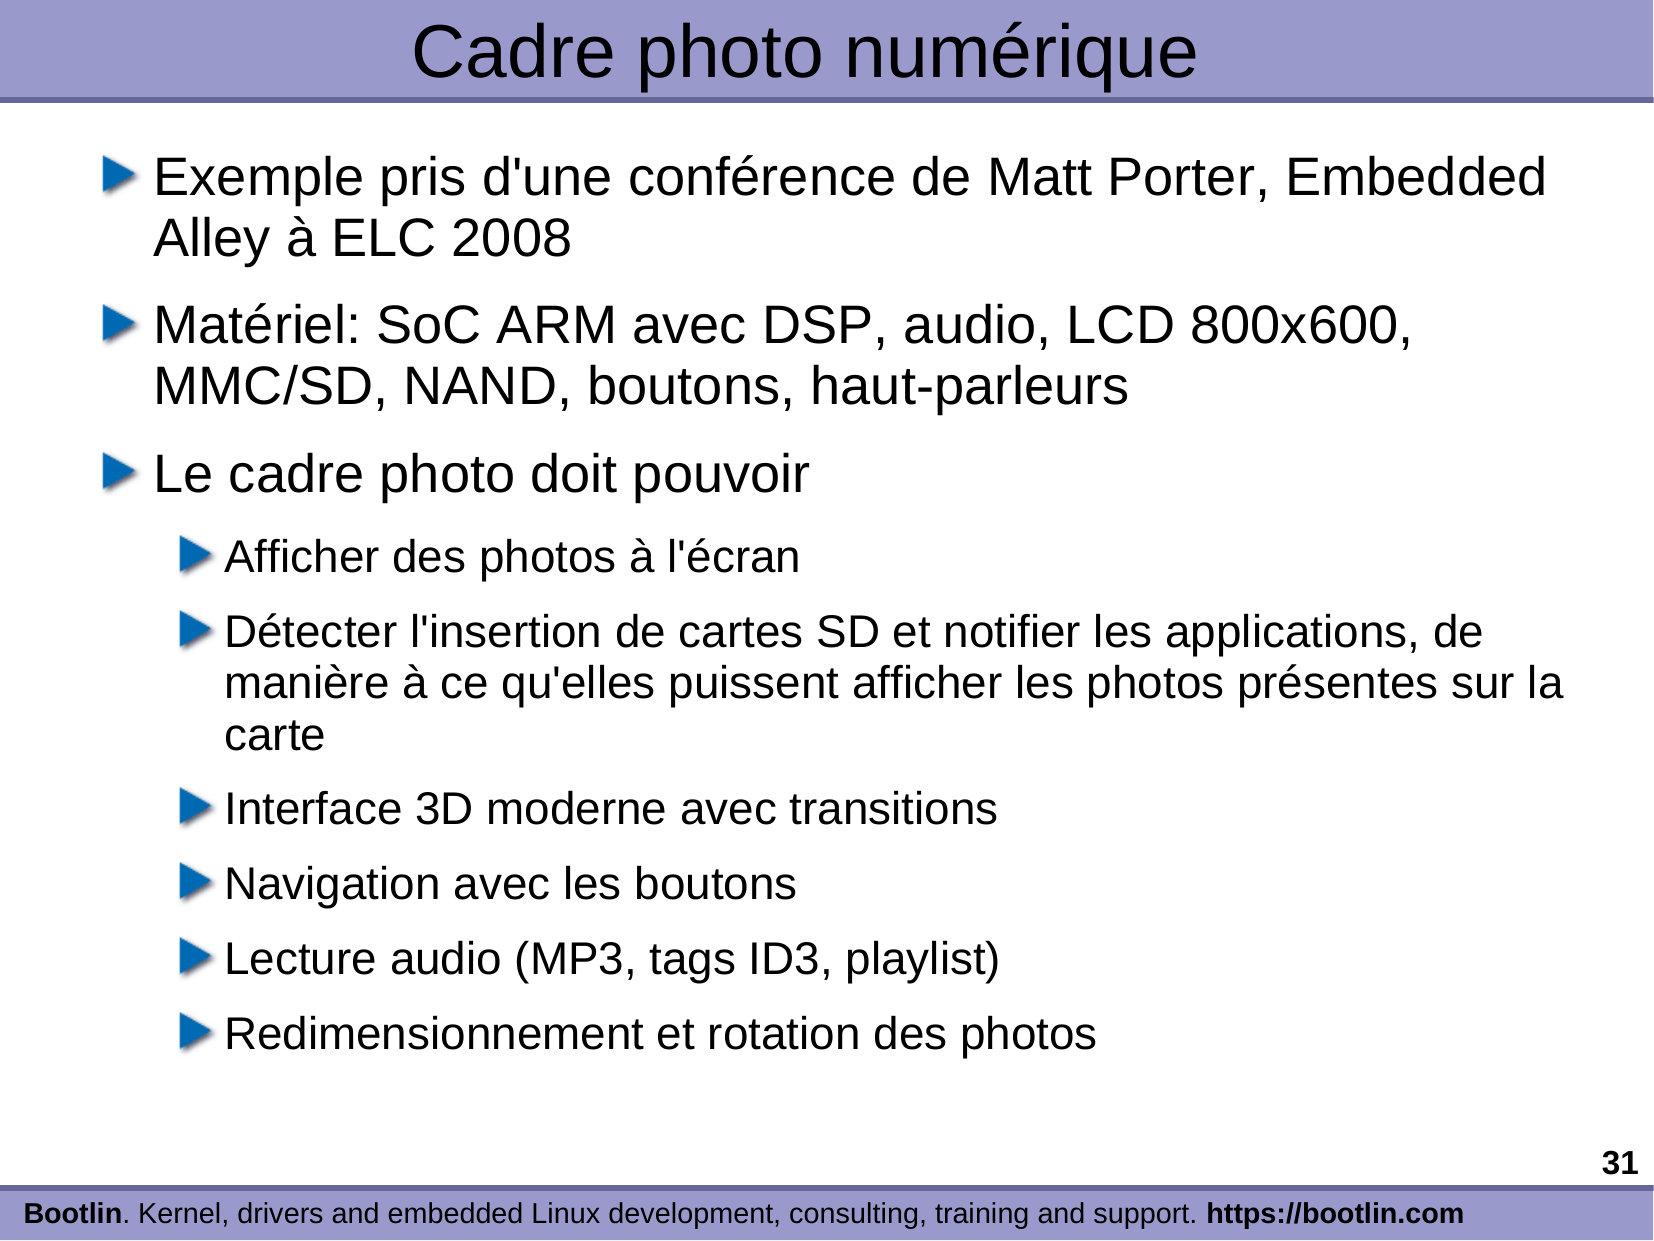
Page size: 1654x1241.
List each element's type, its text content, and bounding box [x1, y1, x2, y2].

title Cadre photo numérique [60, 5, 1551, 97]
list Exemple pris d'une conférence de Matt Porter, Embedded Alley à ELC 2008 Matériel: SoC ARM avec DSP, audio, LCD 800x600, MMC/SD, NAND, boutons, haut-parleurs Le cadre photo doit pouvoir Afficher des photos à l'écran Détecter l'insertion de cartes SD et notifier les applications, de manière à ce qu'elles puissent afficher les photos présentes sur la carte Interface 3D moderne avec transitions Navigation avec les boutons Lecture audio (MP3, tags ID3, playlist) Redimensionnement et rotation des photos [82, 146, 1571, 1139]
